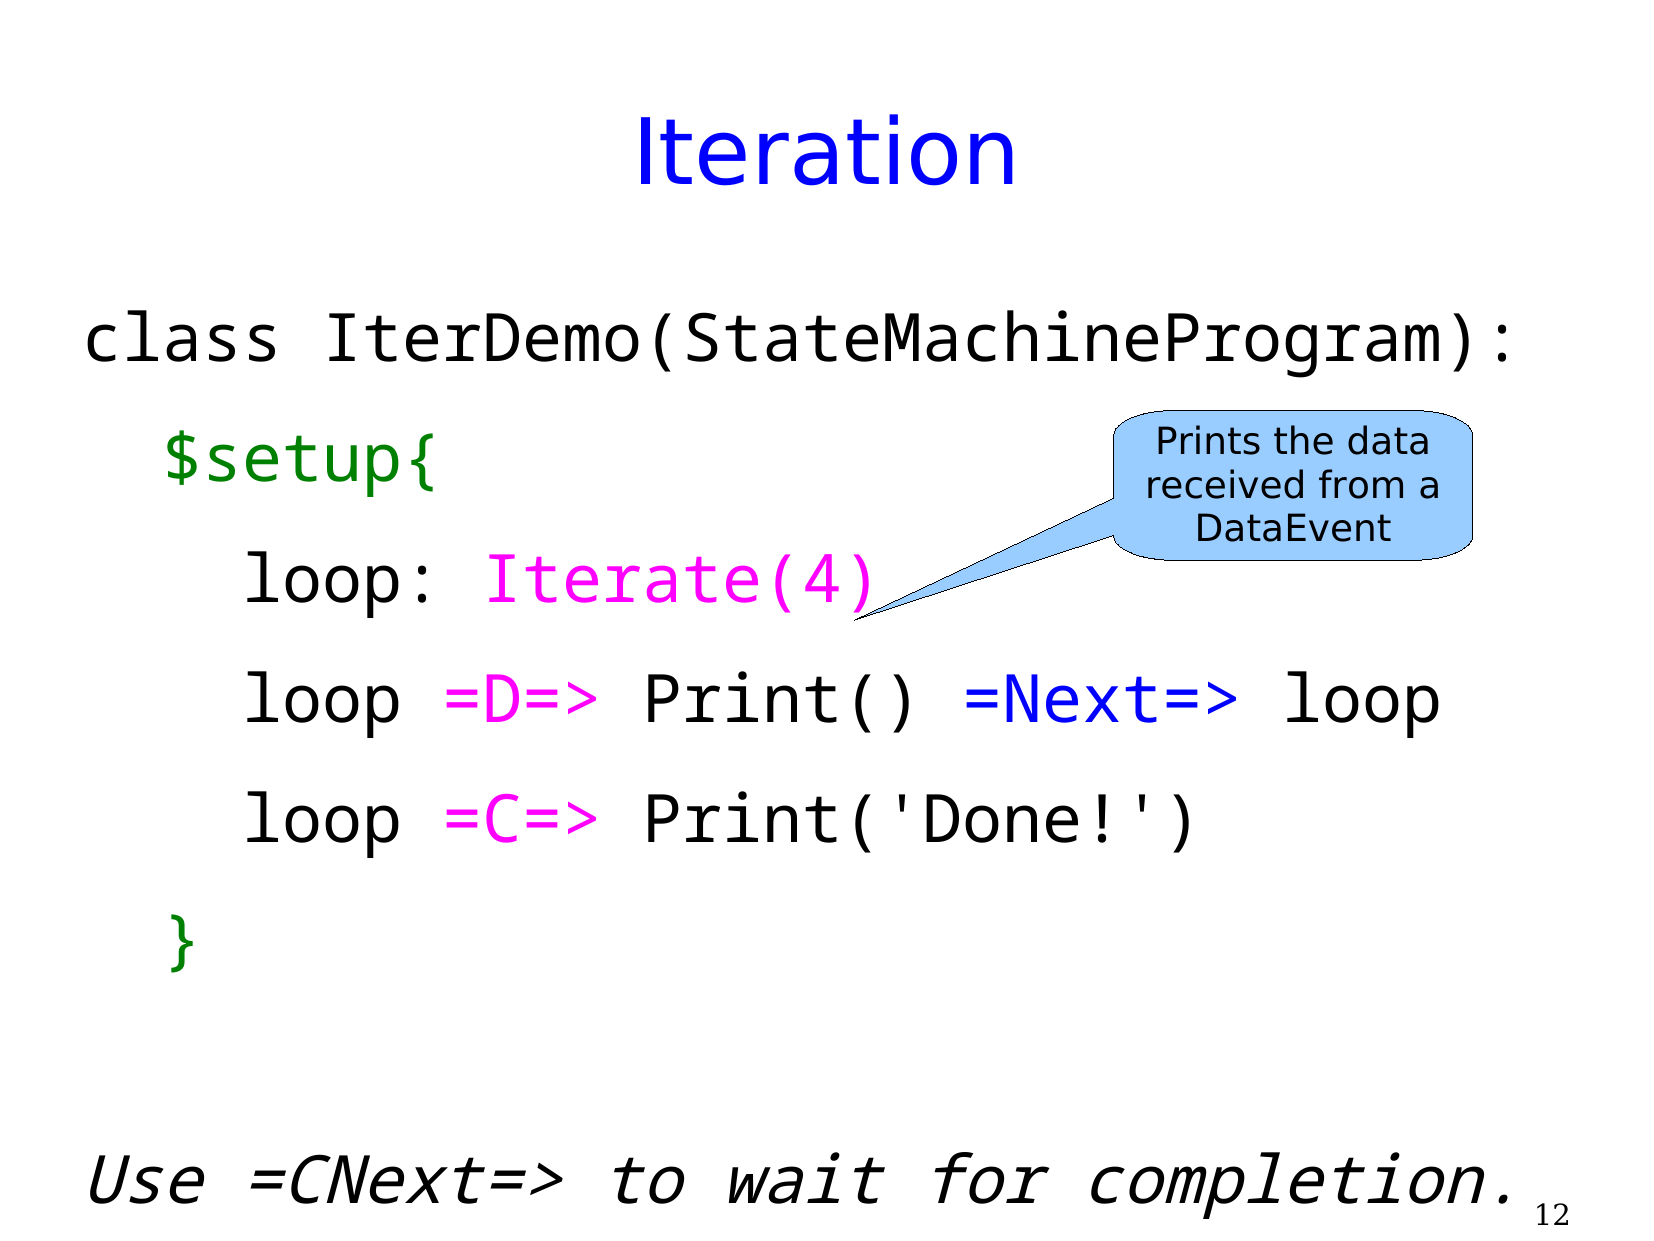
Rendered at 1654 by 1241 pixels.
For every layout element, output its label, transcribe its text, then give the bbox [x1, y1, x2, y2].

title Iteration [82, 49, 1571, 257]
list class IterDemo(StateMachineProgram): $setup{ loop: Iterate(4) loop =D=> Print() =Next=> loop loop =C=> Print('Done!') } Use =CNext=> to wait for completion. [82, 290, 1571, 1120]
text_box Prints the data received from a DataEvent [854, 410, 1473, 621]
